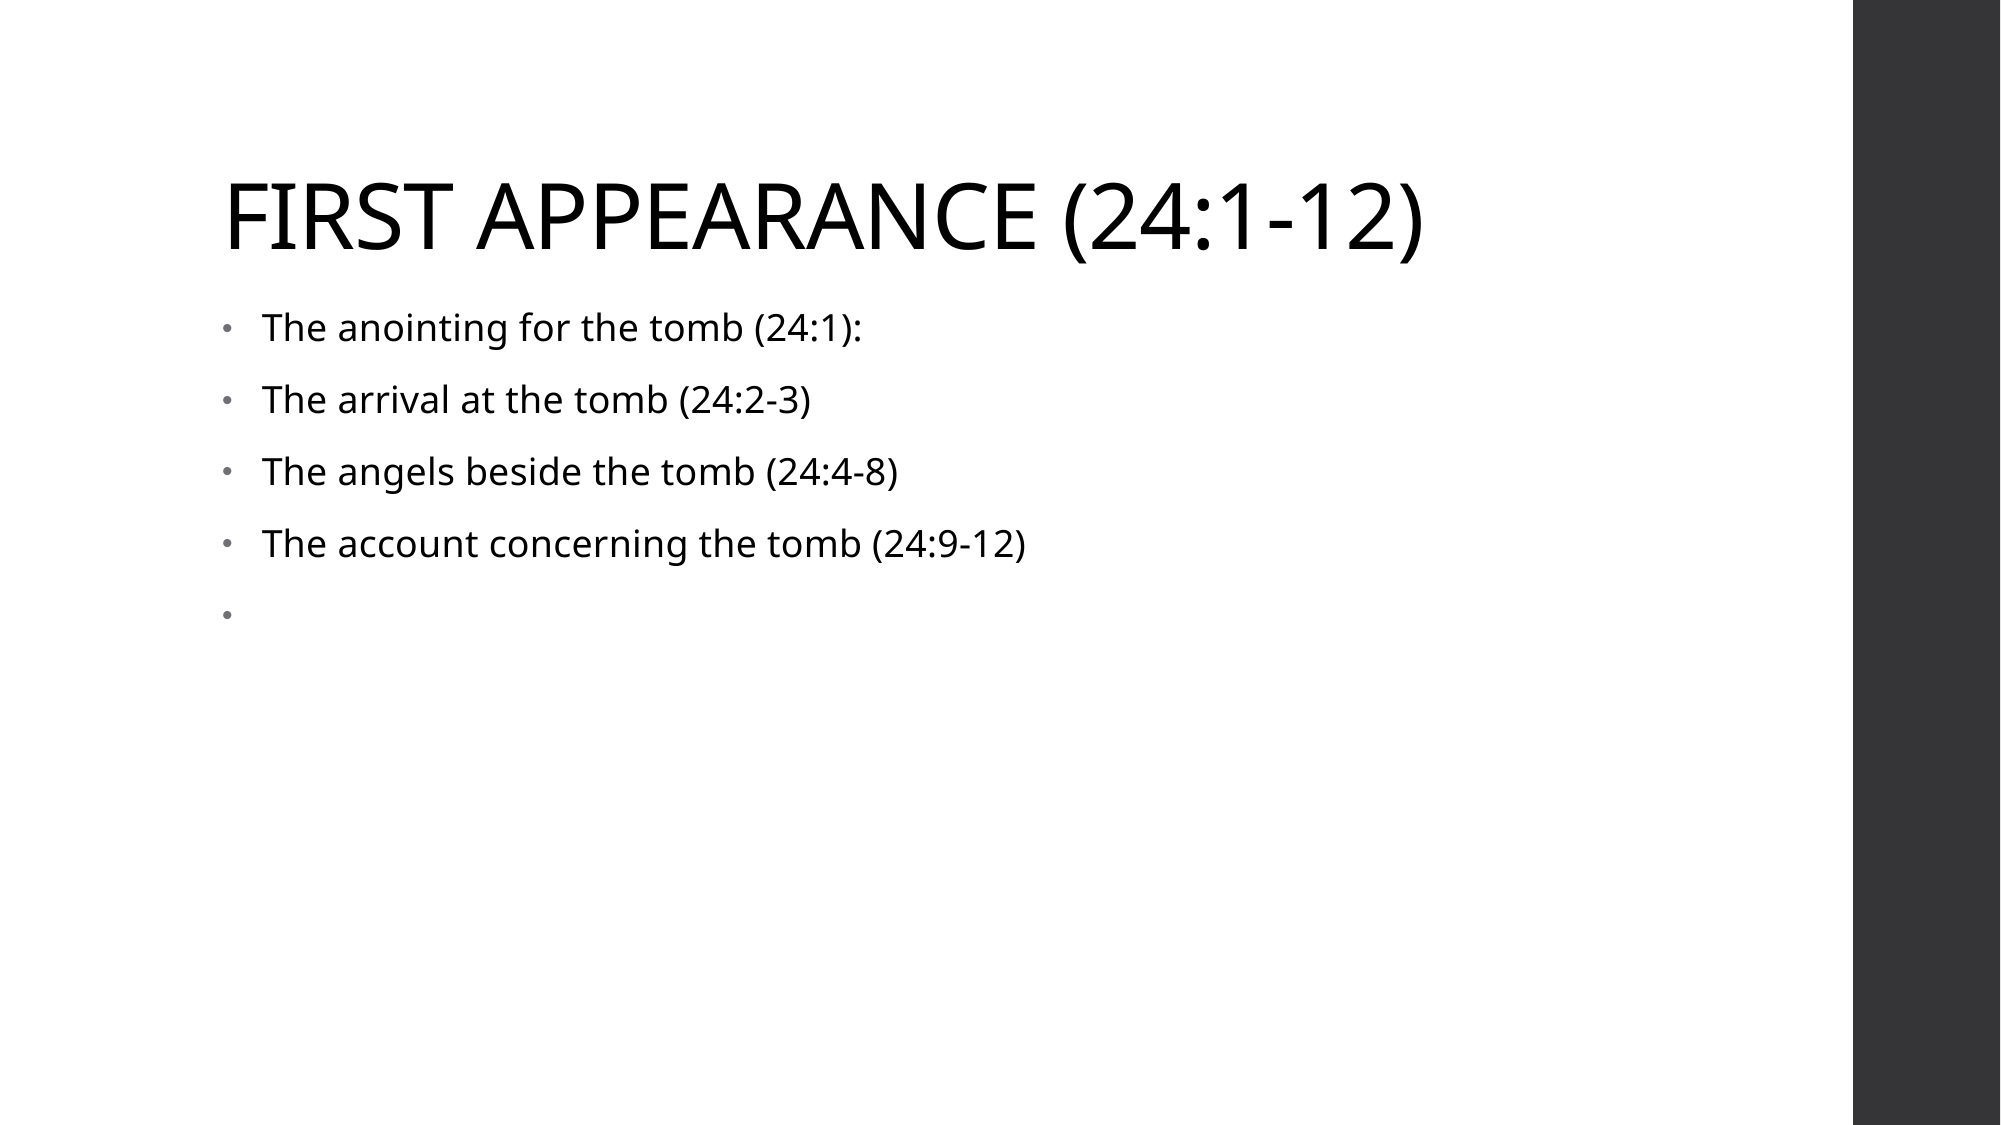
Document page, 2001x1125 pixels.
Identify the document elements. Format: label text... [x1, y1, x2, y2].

list The anointing for the tomb (24:1): The arrival at the tomb (24:2-3) The angels beside the tomb (24:4-8) The account concerning the tomb (24:9-12) [206, 299, 1617, 1014]
title FIRST APPEARANCE (24:1-12) [206, 60, 1797, 278]
